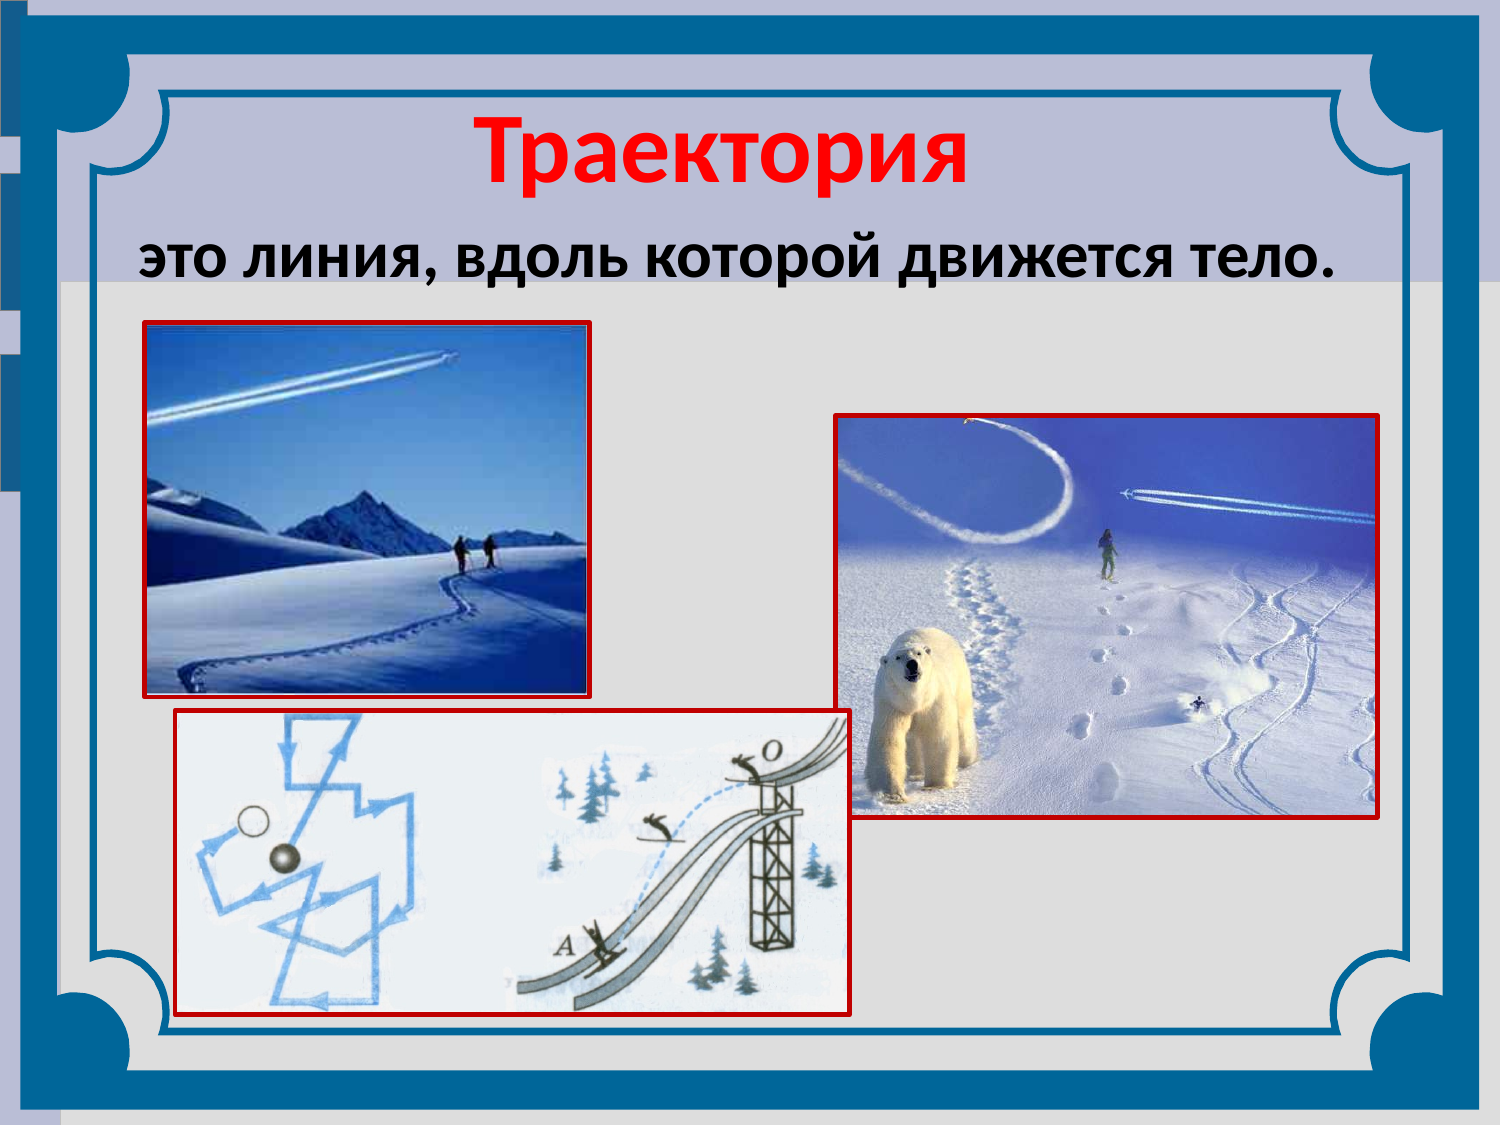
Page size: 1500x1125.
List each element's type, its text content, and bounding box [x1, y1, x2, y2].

text_box Траектория [458, 75, 1040, 203]
text_box это линия, вдоль которой движется тело. [123, 203, 1353, 298]
text_box [20, 15, 1480, 1110]
picture [146, 324, 588, 695]
picture [177, 712, 848, 1013]
picture [837, 417, 1375, 815]
